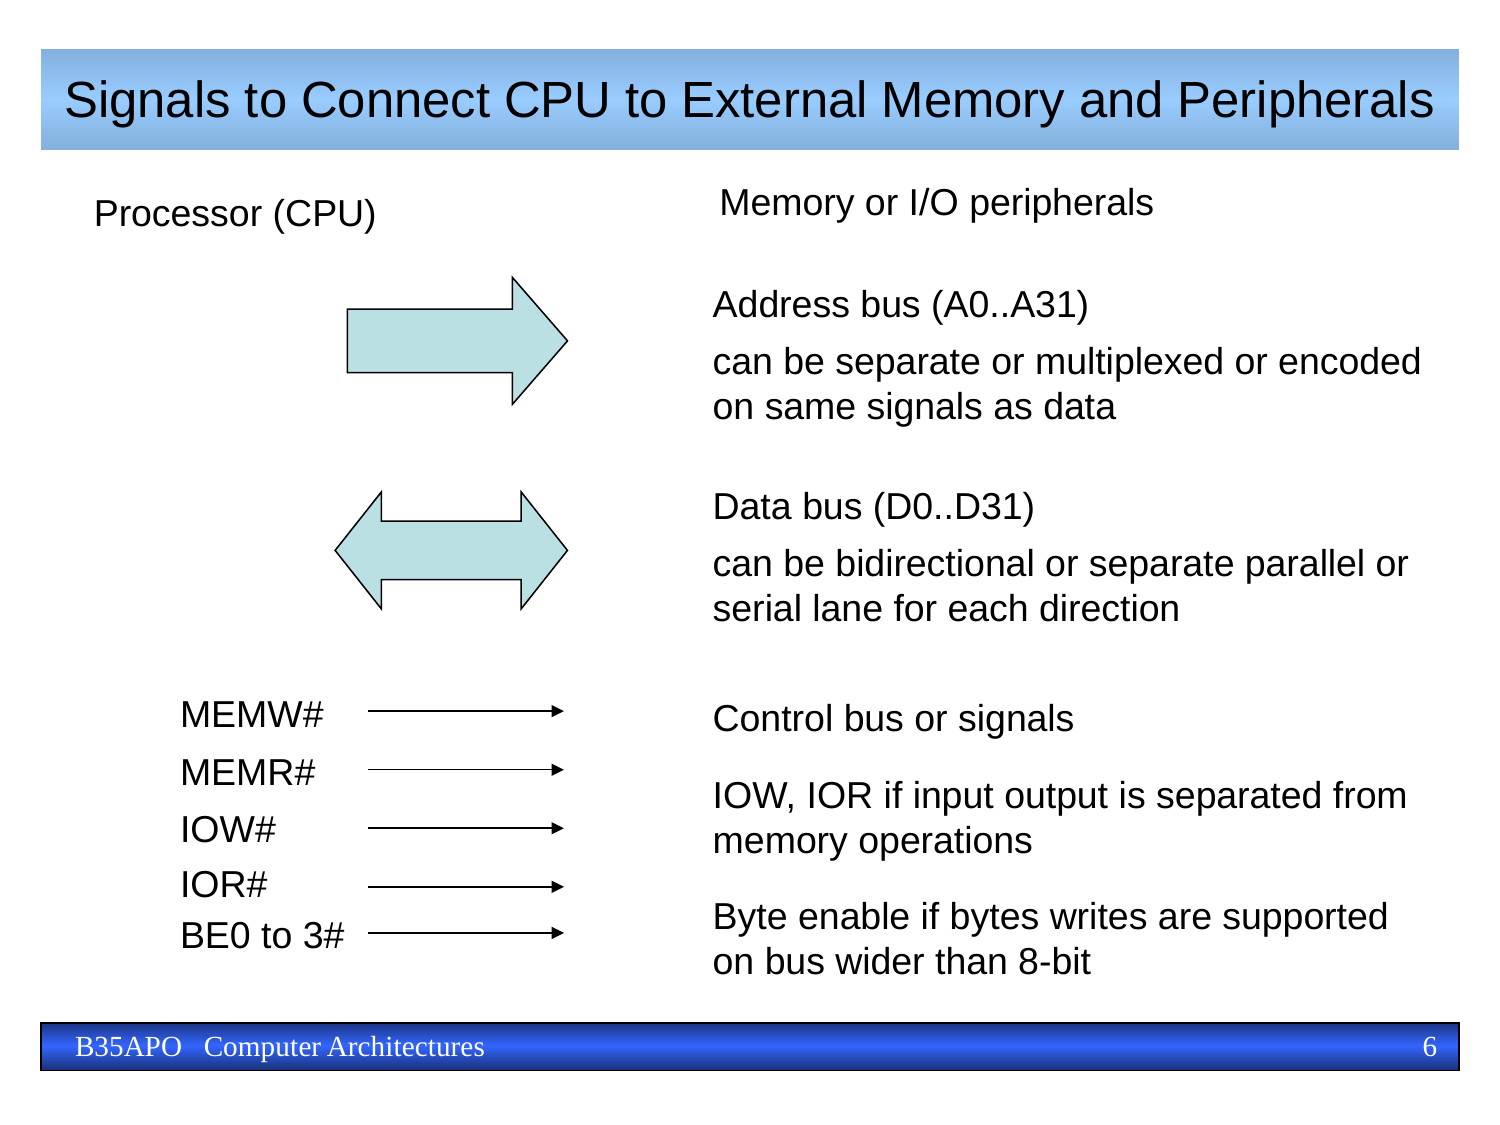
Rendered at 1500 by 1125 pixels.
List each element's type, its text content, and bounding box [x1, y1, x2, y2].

text_box Memory or I/O peripherals [704, 169, 1194, 231]
text_box Processor (CPU) [65, 181, 555, 242]
text_box IOW# [152, 801, 324, 852]
text_box Data bus (D0..D31) can be bidirectional or separate parallel or serial lane for each direction [697, 474, 1477, 637]
text_box BE0 to 3# [152, 903, 397, 965]
title Signals to Connect CPU to External Memory and Peripherals [41, 49, 1459, 150]
text_box IOR# [152, 852, 336, 903]
text_box MEMW# [152, 681, 397, 743]
text_box Address bus (A0..A31) can be separate or multiplexed or encoded on same signals as data [697, 272, 1450, 435]
text_box [347, 277, 568, 405]
text_box Control bus or signals IOW, IOR if input output is separated from memory operations Byte enable if bytes writes are supported on bus wider than 8-bit [697, 686, 1441, 990]
text_box [335, 491, 568, 609]
text_box MEMR# [152, 740, 385, 801]
